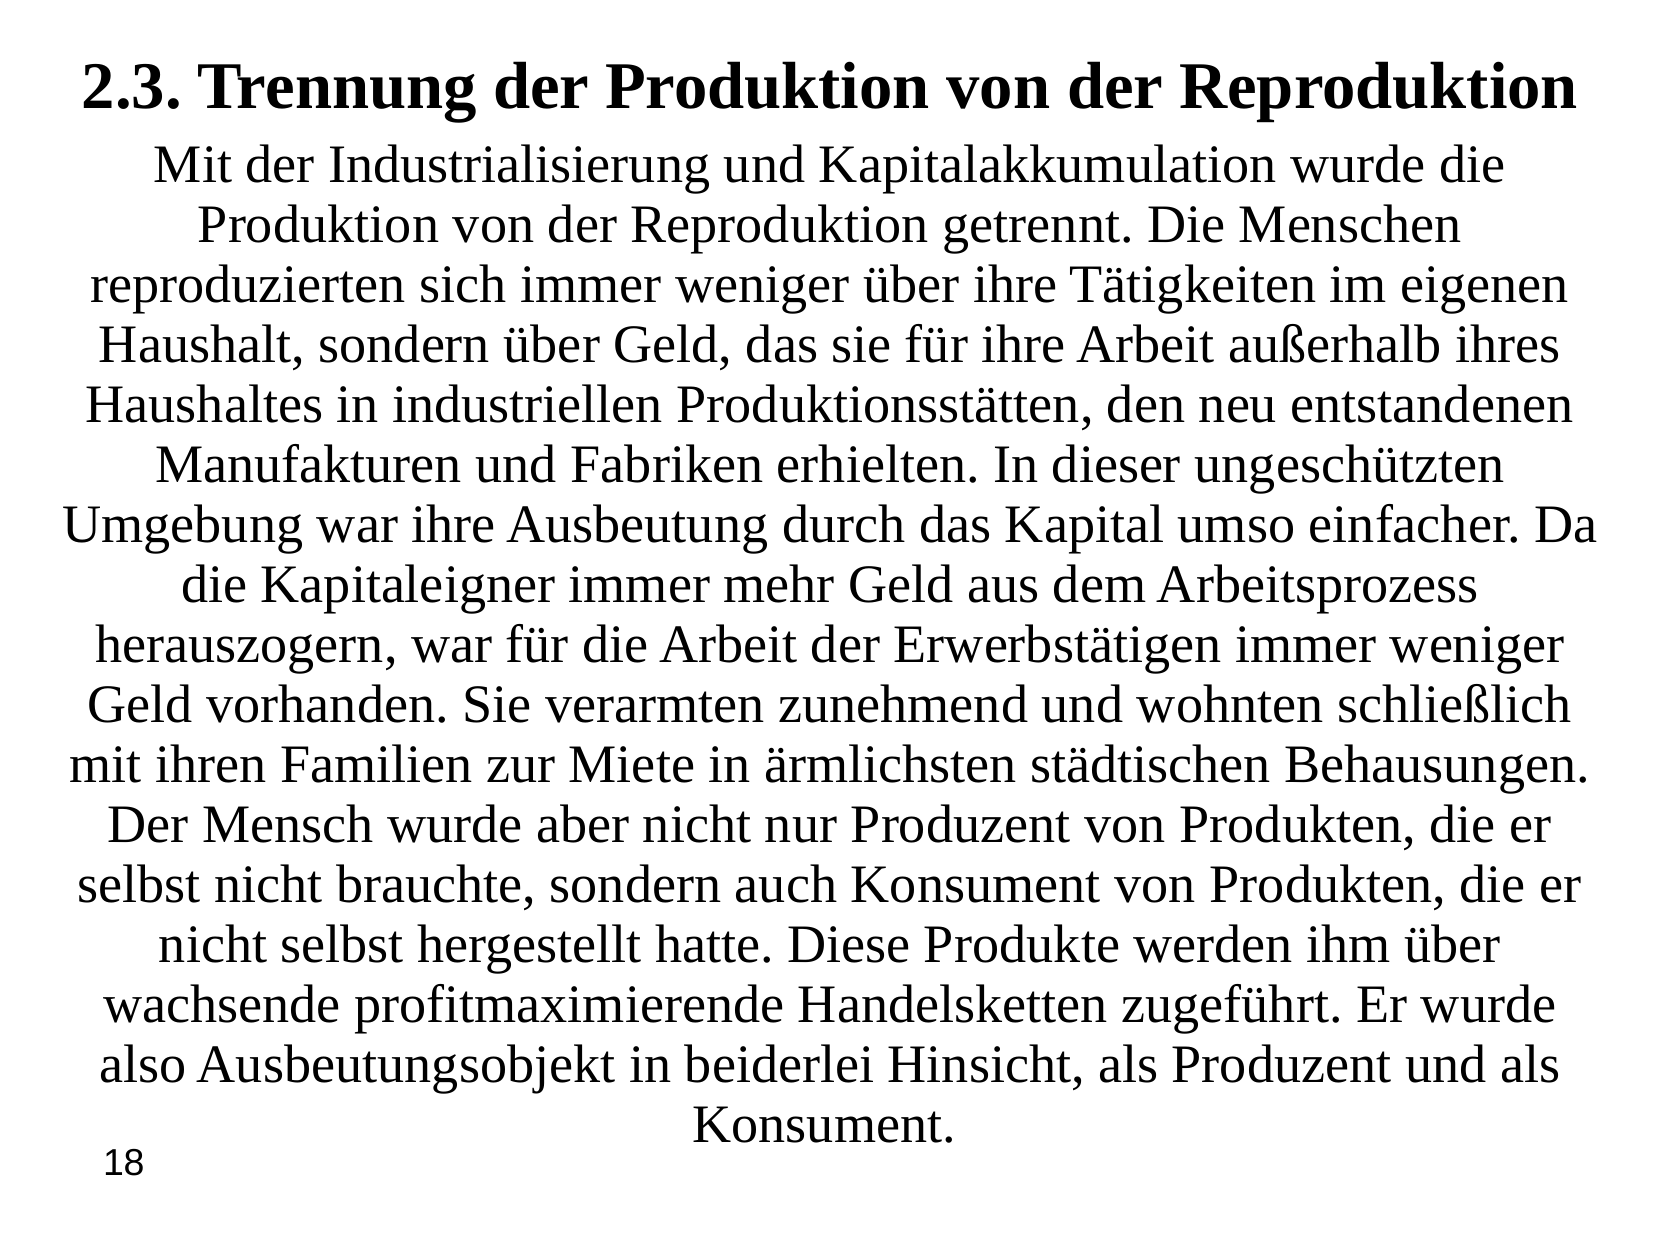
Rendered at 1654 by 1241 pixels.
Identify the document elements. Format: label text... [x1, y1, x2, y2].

text_box 2.3. Trennung der Produktion von der Reproduktion Mit der Industrialisierung und Kapitalakkumulation wurde die Produktion von der Reproduktion getrennt. Die Menschen reproduzierten sich immer weniger über ihre Tätigkeiten im eigenen Haushalt, sondern über Geld, das sie für ihre Arbeit außerhalb ihres Haushaltes in industriellen Produktionsstätten, den neu entstandenen Manufakturen und Fabriken erhielten. In dieser ungeschützten Umgebung war ihre Ausbeutung durch das Kapital umso einfacher. Da die Kapitaleigner immer mehr Geld aus dem Arbeitsprozess herauszogern, war für die Arbeit der Erwerbstätigen immer weniger Geld vorhanden. Sie verarmten zunehmend und wohnten schließlich mit ihren Familien zur Miete in ärmlichsten städtischen Behausungen. Der Mensch wurde aber nicht nur Produzent von Produkten, die er selbst nicht brauchte, sondern auch Konsument von Produkten, die er nicht selbst hergestellt hatte. Diese Produkte werden ihm über wachsende profitmaximierende Handelsketten zugeführt. Er wurde also Ausbeutungsobjekt in beiderlei Hinsicht, als Produzent und als Konsument. [47, 41, 1619, 1163]
text_box <Nummer> [88, 1133, 306, 1191]
